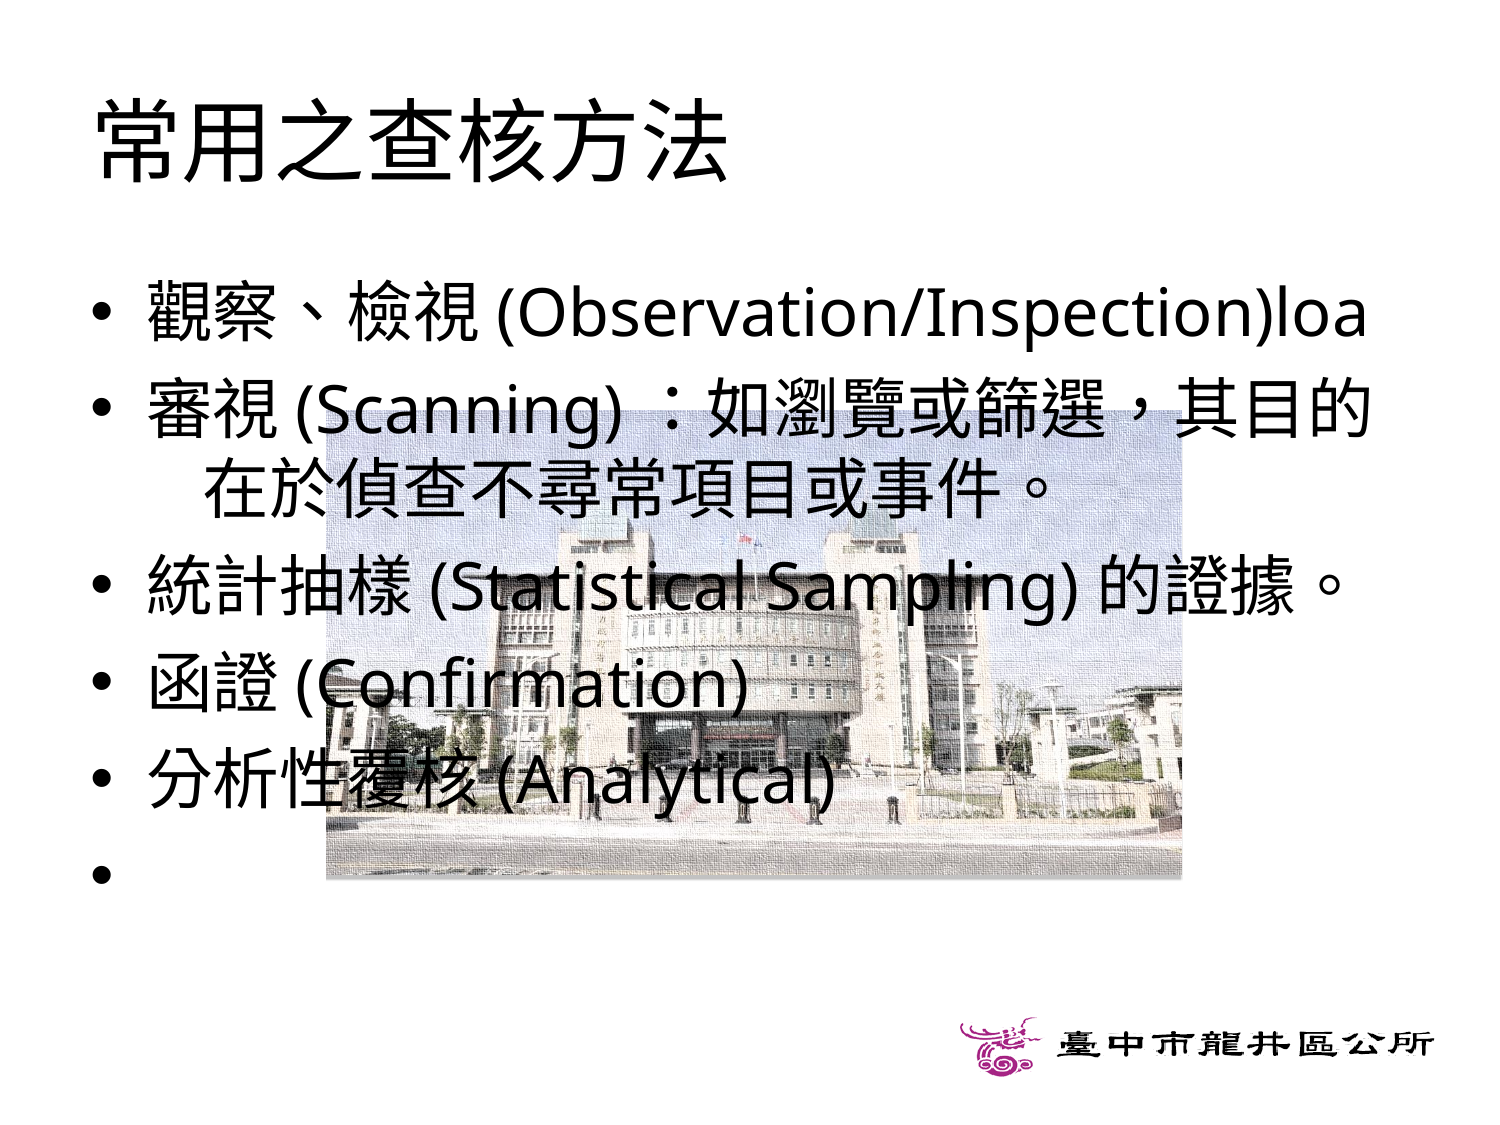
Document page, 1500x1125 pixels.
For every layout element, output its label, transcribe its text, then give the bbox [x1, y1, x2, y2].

title 常用之查核方法 [75, 45, 1426, 233]
list 觀察、檢視(Observation/Inspection)loa 審視(Scanning)：如瀏覽或篩選，其目的在於偵查不尋常項目或事件。 統計抽樣(Statistical Sampling)的證據。 函證(Confirmation) 分析性覆核(Analytical) [75, 262, 1426, 1005]
